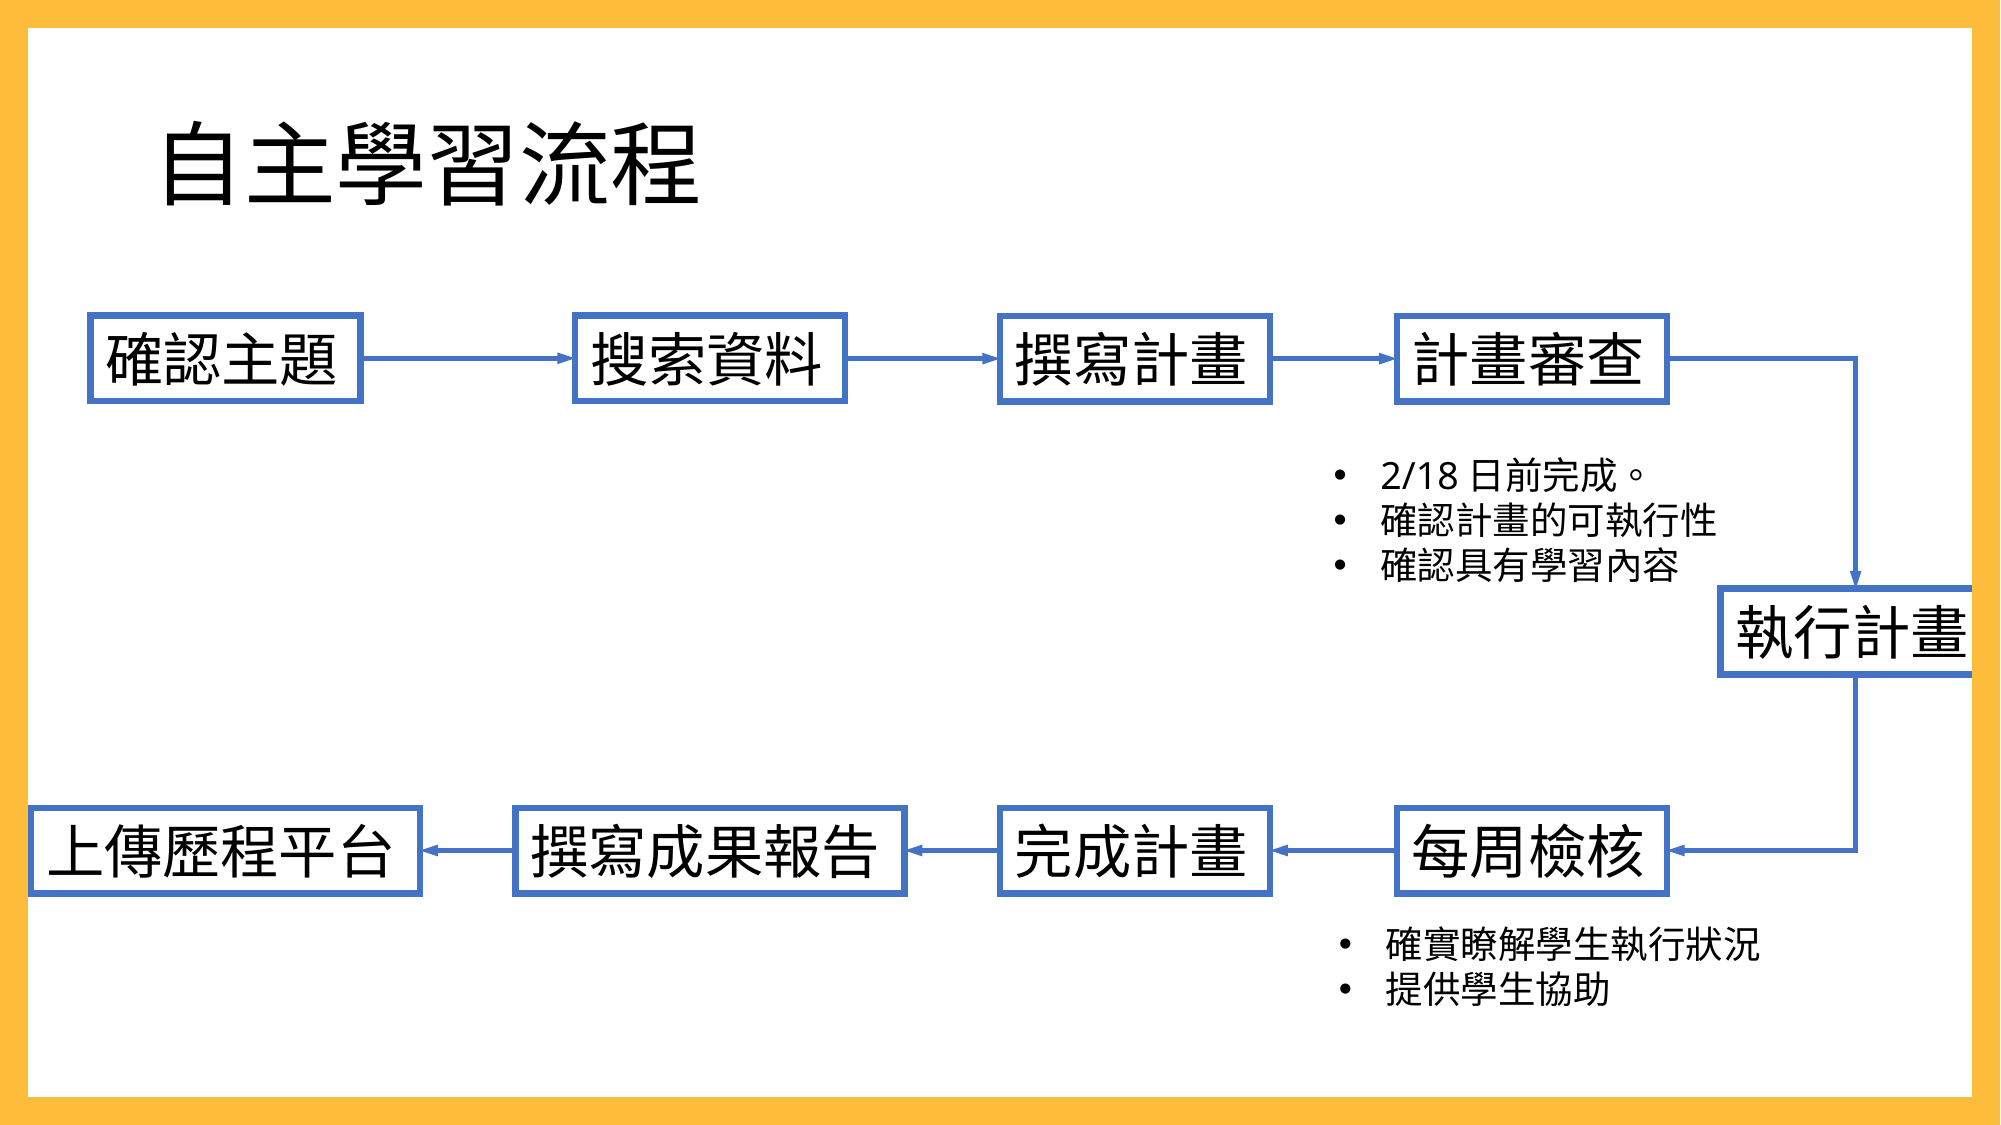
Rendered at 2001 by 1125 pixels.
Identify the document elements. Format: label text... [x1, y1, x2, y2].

text_box 確認主題 [90, 315, 361, 402]
text_box 上傳歷程平台 [31, 807, 421, 894]
text_box 計畫審查 [1396, 315, 1667, 402]
text_box 撰寫計畫 [999, 315, 1271, 402]
text_box 撰寫成果報告 [515, 807, 905, 894]
text_box 搜索資料 [575, 315, 846, 402]
text_box 2/18日前完成。 確認計畫的可執行性 確認具有學習內容 [1318, 444, 1735, 596]
text_box 每周檢核 [1396, 807, 1667, 894]
text_box 確實瞭解學生執行狀況 提供學生協助 [1323, 913, 1841, 1020]
title 自主學習流程 [137, 59, 1863, 278]
text_box 完成計畫 [999, 807, 1271, 894]
text_box 執行計畫 [1720, 588, 1972, 675]
